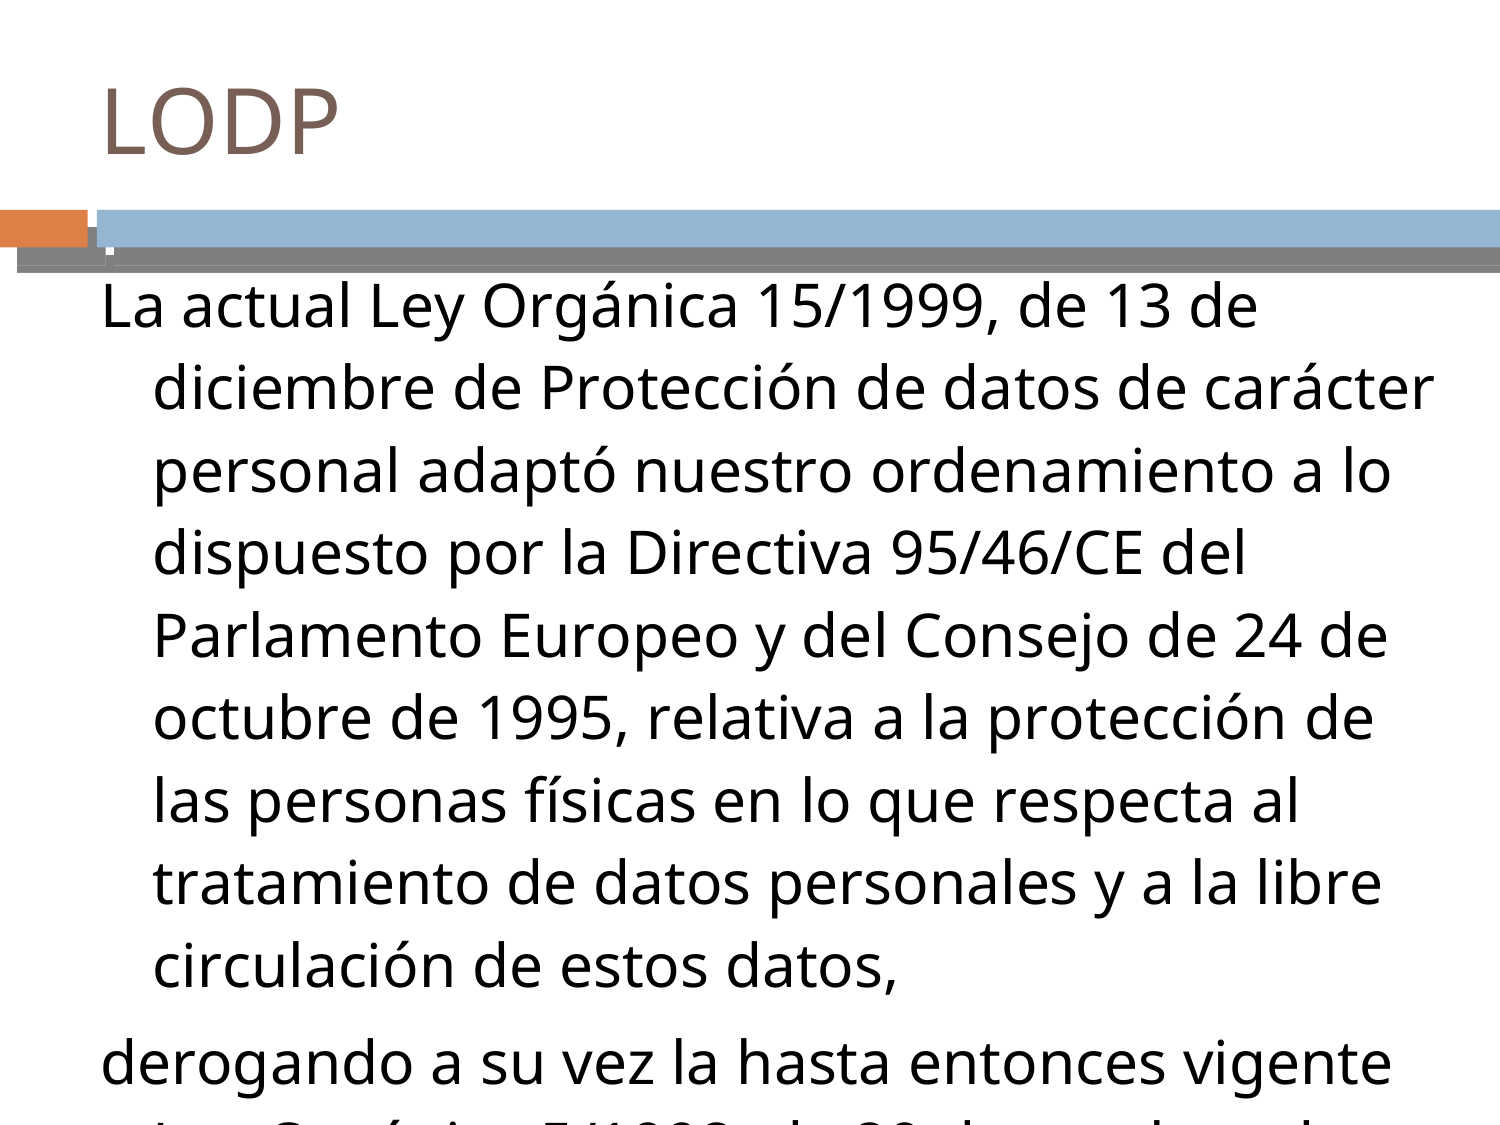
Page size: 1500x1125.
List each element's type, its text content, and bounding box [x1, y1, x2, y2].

list La actual Ley Orgánica 15/1999, de 13 de diciembre de Protección de datos de carácter personal adaptó nuestro ordenamiento a lo dispuesto por la Directiva 95/46/CE del Parlamento Europeo y del Consejo de 24 de octubre de 1995, relativa a la protección de las personas físicas en lo que respecta al tratamiento de datos personales y a la libre circulación de estos datos, derogando a su vez la hasta entonces vigente Ley Orgánica 5/1992, de 29 de octubre, de Regulación del tratamiento automatizado de datos de carácter personal. [100, 262, 1438, 1112]
title LODP [99, 8, 1438, 230]
